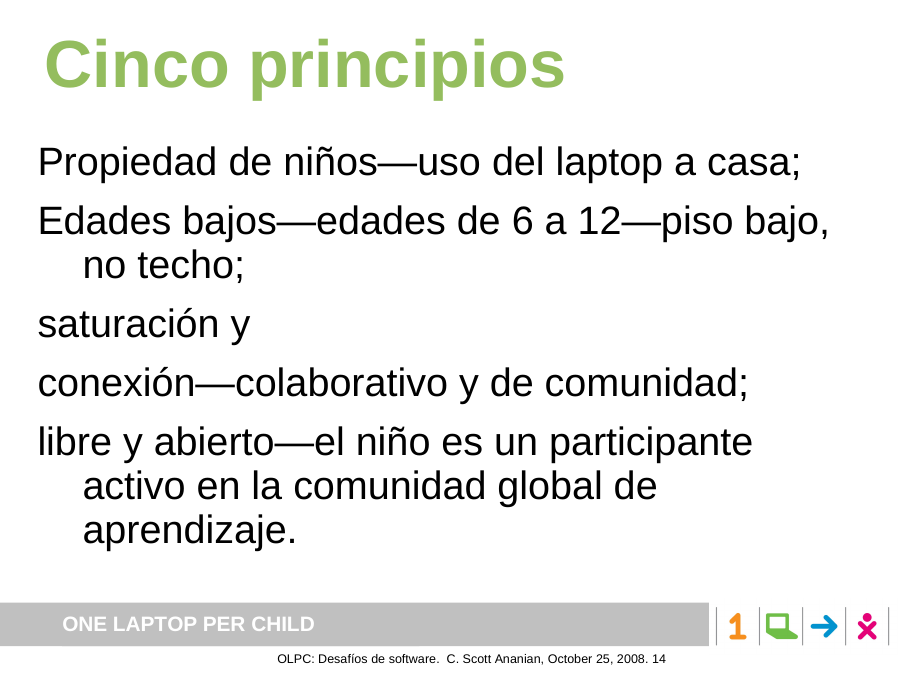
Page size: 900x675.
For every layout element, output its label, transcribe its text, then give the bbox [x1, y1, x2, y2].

list Propiedad de niños—uso del laptop a casa; Edades bajos—edades de 6 a 12—piso bajo, no techo; saturación y conexión—colaborativo y de comunidad; libre y abierto—el niño es un participante activo en la comunidad global de aprendizaje. [37, 140, 848, 597]
picture [709, 598, 898, 655]
title Cinco principios [44, 26, 855, 102]
